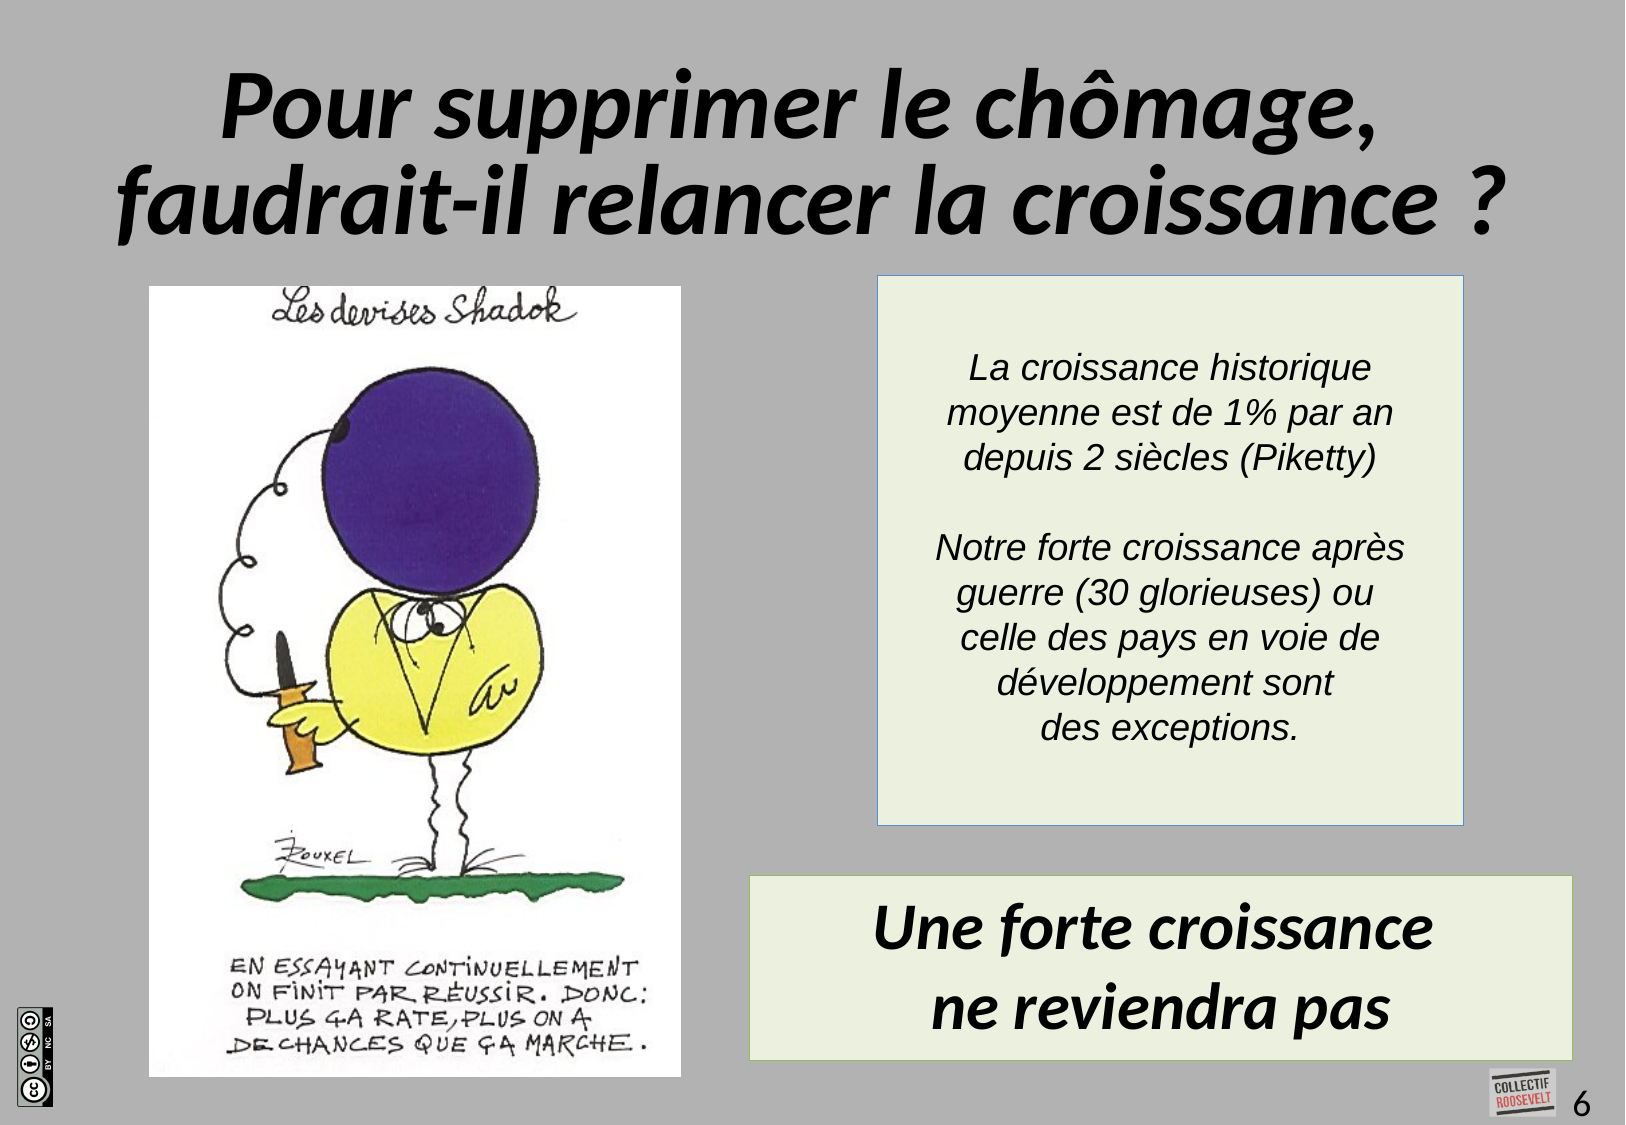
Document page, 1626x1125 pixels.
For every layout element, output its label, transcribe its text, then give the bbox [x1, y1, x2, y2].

text_box Une forte croissance ne reviendra pas [749, 875, 1573, 1061]
picture [18, 1008, 53, 1107]
title Pour supprimer le chômage, faudrait-il relancer la croissance ? [81, 54, 1544, 139]
picture [1489, 1068, 1557, 1117]
slide_number <numéro> [1557, 1071, 1626, 1125]
picture [149, 286, 681, 1077]
text_box La croissance historique moyenne est de 1% par an depuis 2 siècles (Piketty) Notre forte croissance après guerre (30 glorieuses) ou celle des pays en voie de développement sont des exceptions. [877, 275, 1464, 826]
